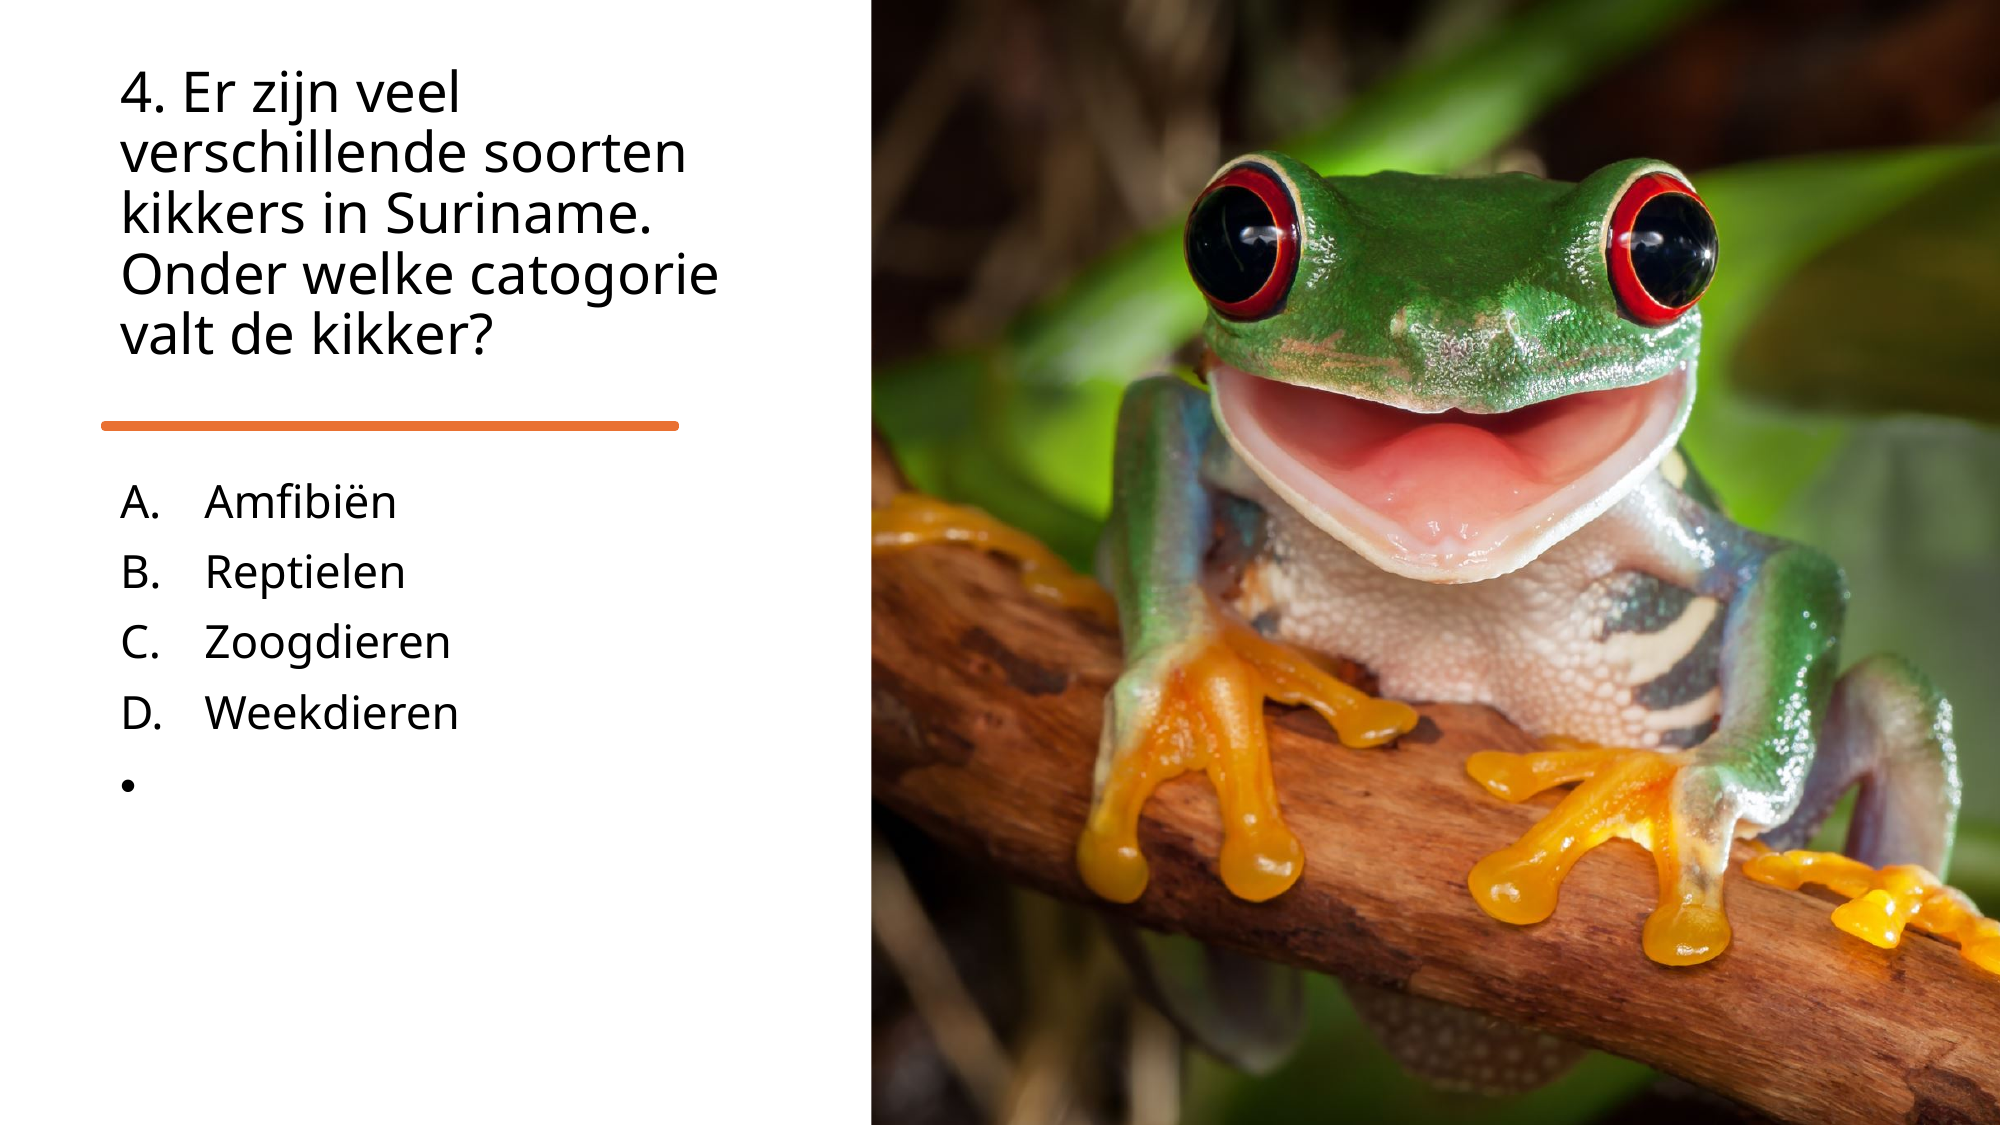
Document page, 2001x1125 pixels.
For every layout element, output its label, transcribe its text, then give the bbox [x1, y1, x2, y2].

picture [871, 0, 2000, 1125]
text_box [0, 0, 871, 1125]
list Amfibiën Reptielen Zoogdieren Weekdieren [105, 471, 802, 1016]
title 4. Er zijn veel verschillende soorten kikkers in Suriname. Onder welke catogorie valt de kikker? [105, 53, 822, 375]
